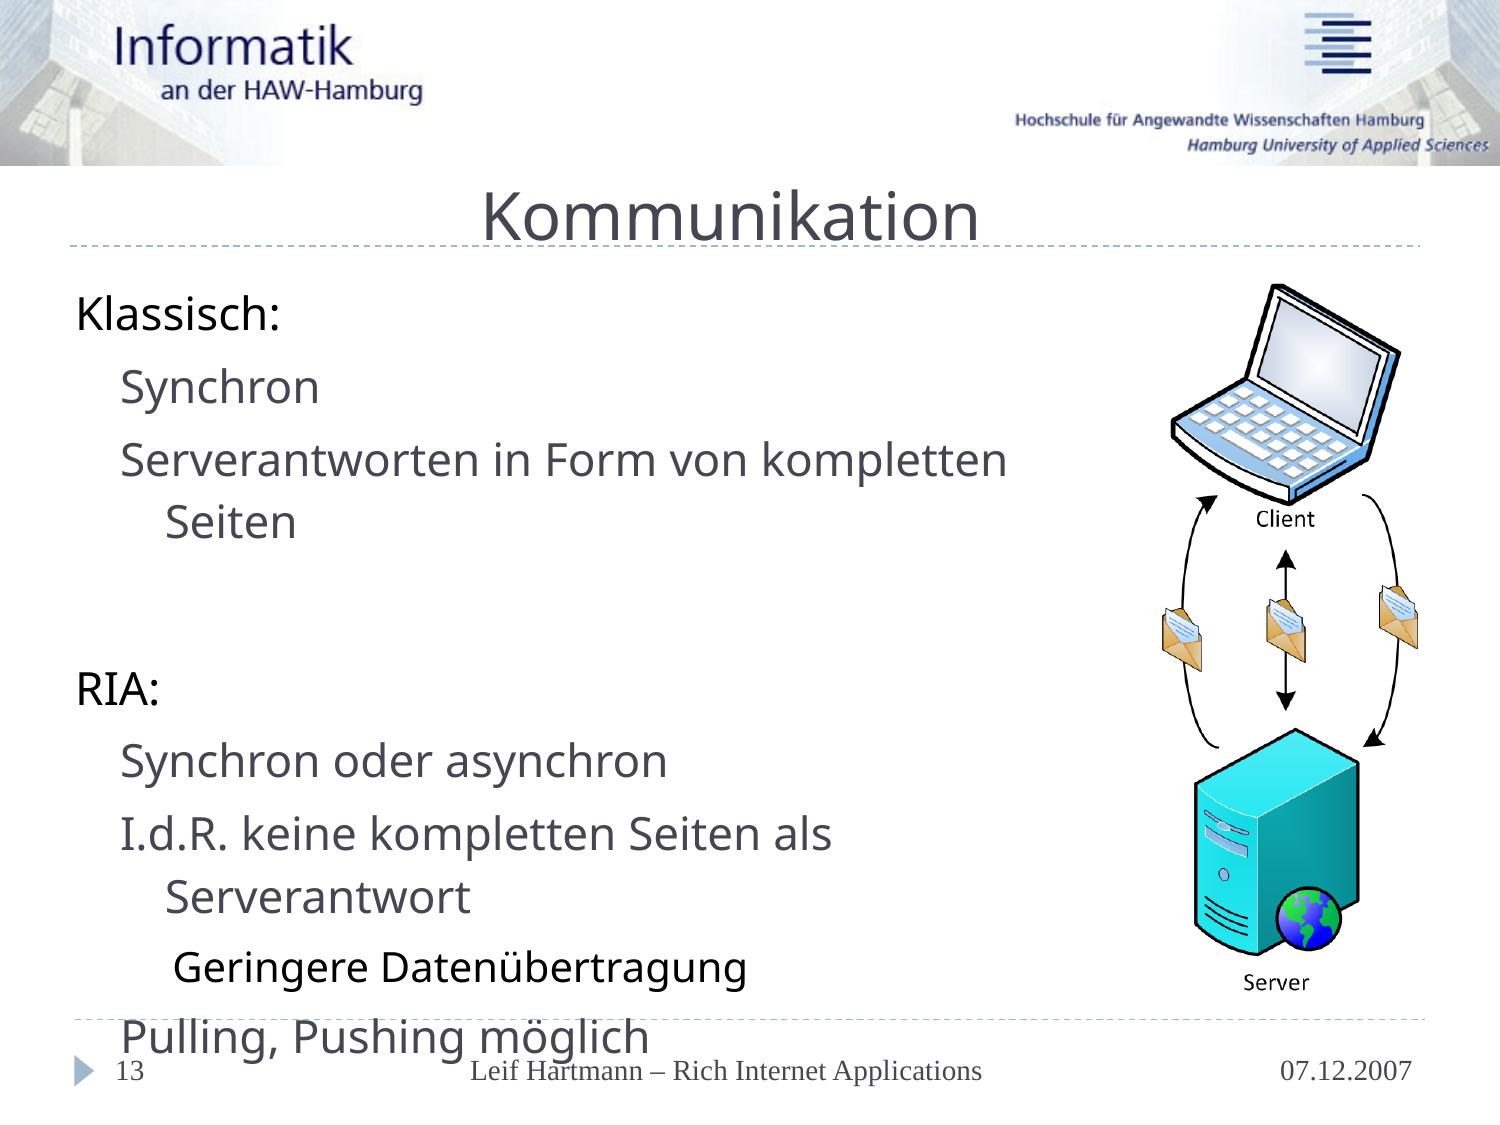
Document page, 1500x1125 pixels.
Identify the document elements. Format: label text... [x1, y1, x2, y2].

picture [1162, 283, 1418, 999]
list Klassisch: Synchron Serverantworten in Form von kompletten Seiten RIA: Synchron oder asynchron I.d.R. keine kompletten Seiten als Serverantwort Geringere Datenübertragung Pulling, Pushing möglich [75, 281, 1093, 994]
title Kommunikation [56, 164, 1407, 266]
picture [0, 0, 1500, 166]
